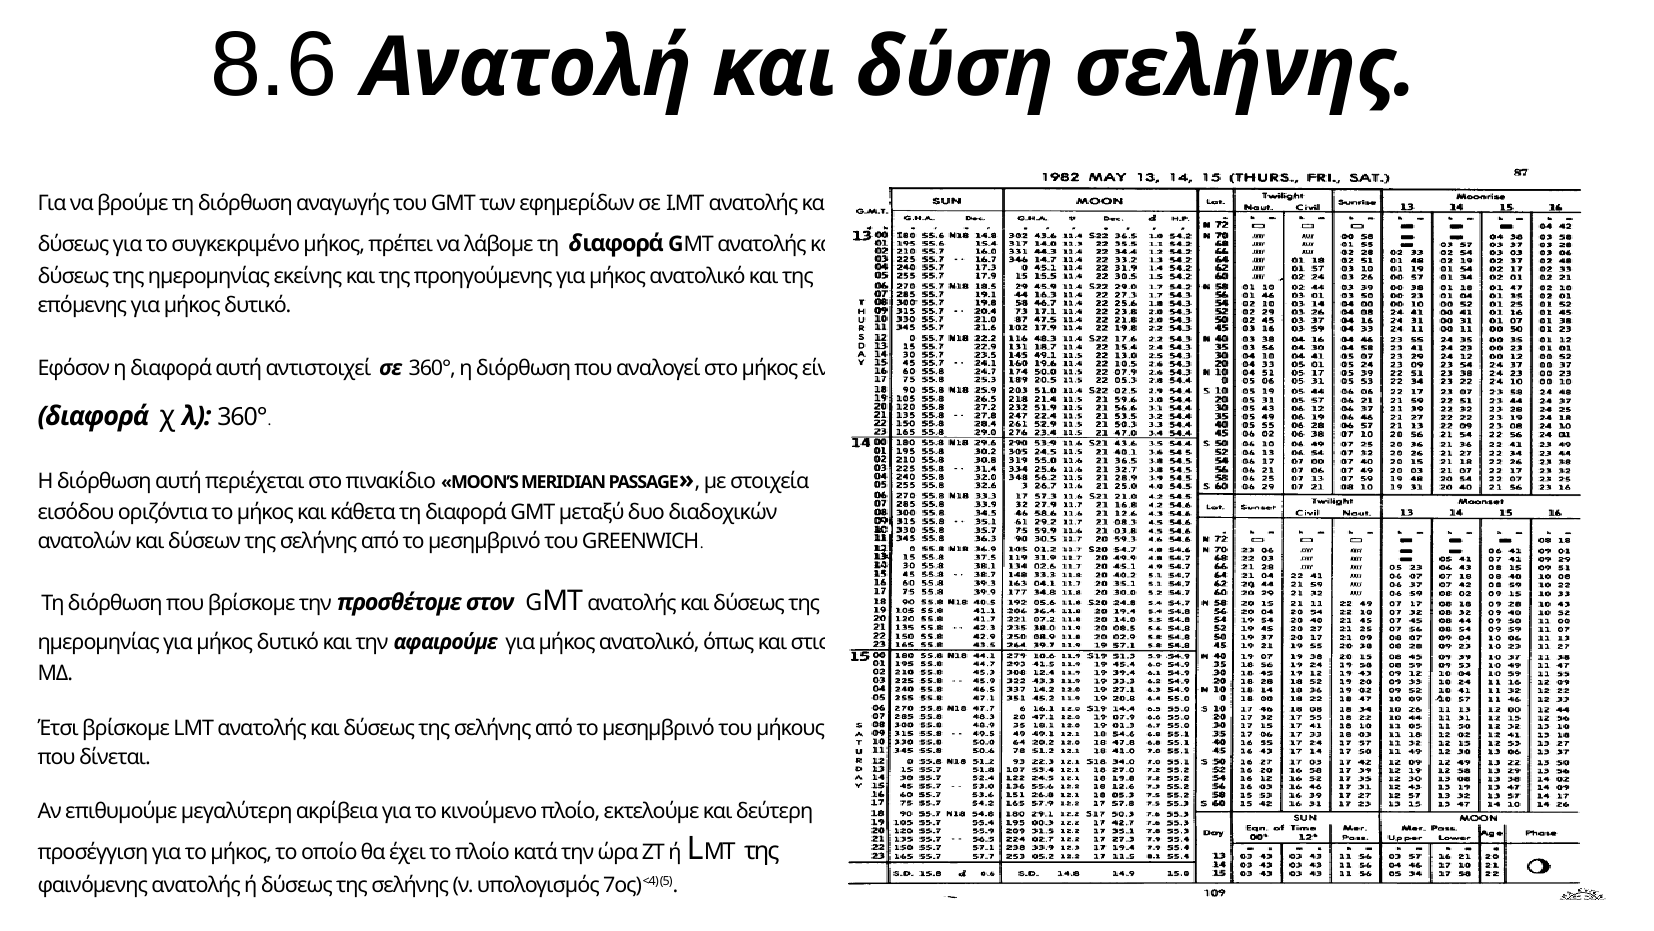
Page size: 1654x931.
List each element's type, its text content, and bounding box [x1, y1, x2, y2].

list Για να βρούμε τη διόρθωση αναγωγής του GΜΤ των εφημερίδων σε Ι.ΜΤ ανατολής και δύσεως για το συγκεκριμένο μήκος, πρέπει να λάβομε τη διαφορά GΜΤ ανατολής και δύσεως της ημερομηνίας εκείνης και της προηγούμενης για μήκος ανατολικό και της επόμενης για μήκος δυτικό. Εφόσον η διαφορά αυτή αντιστοιχεί σε 360°, η διόρθωση που αναλογεί στο μήκος είναι: (διαφορά χ λ): 360°. Η διόρθωση αυτή περιέχεται στο πινακίδιο «MOON’S MERIDIAN PASSAGE», με στοιχεία εισόδου οριζόντια το μήκος και κάθετα τη διαφορά GΜΤ μεταξύ δυο διαδοχικών ανατολών και δύσεων της σελήνης από το μεσημβρινό του GREENWICH. Τη διόρθωση που βρίσκομε την προσθέτομε στον GΜΤ ανατολής και δύσεως της ημερομηνίας για μήκος δυτικό και την αφαιρούμε για μήκος ανατολικό, όπως και στις ΜΔ. Έτσι βρίσκομε LΜΤ ανατολής και δύσεως της σελήνης από το μεσημβρινό του μήκους που δίνεται. Αν επιθυμούμε μεγαλύτε­ρη ακρίβεια για το κινούμενο πλοίο, εκτελούμε και δεύτερη προσέγγιση για το μήκος, το οποίο θα έχει το πλοίο κατά την ώρα ΖΤ ή LΜΤ της φαινόμενης ανατολής ή δύσεως της σελήνης (ν. υπολογισμός 7ος)<4) (5). [37, 187, 825, 901]
picture [825, 149, 1616, 901]
title 8.6 Ανατολή και δύση σελήνης. [82, 12, 1571, 187]
